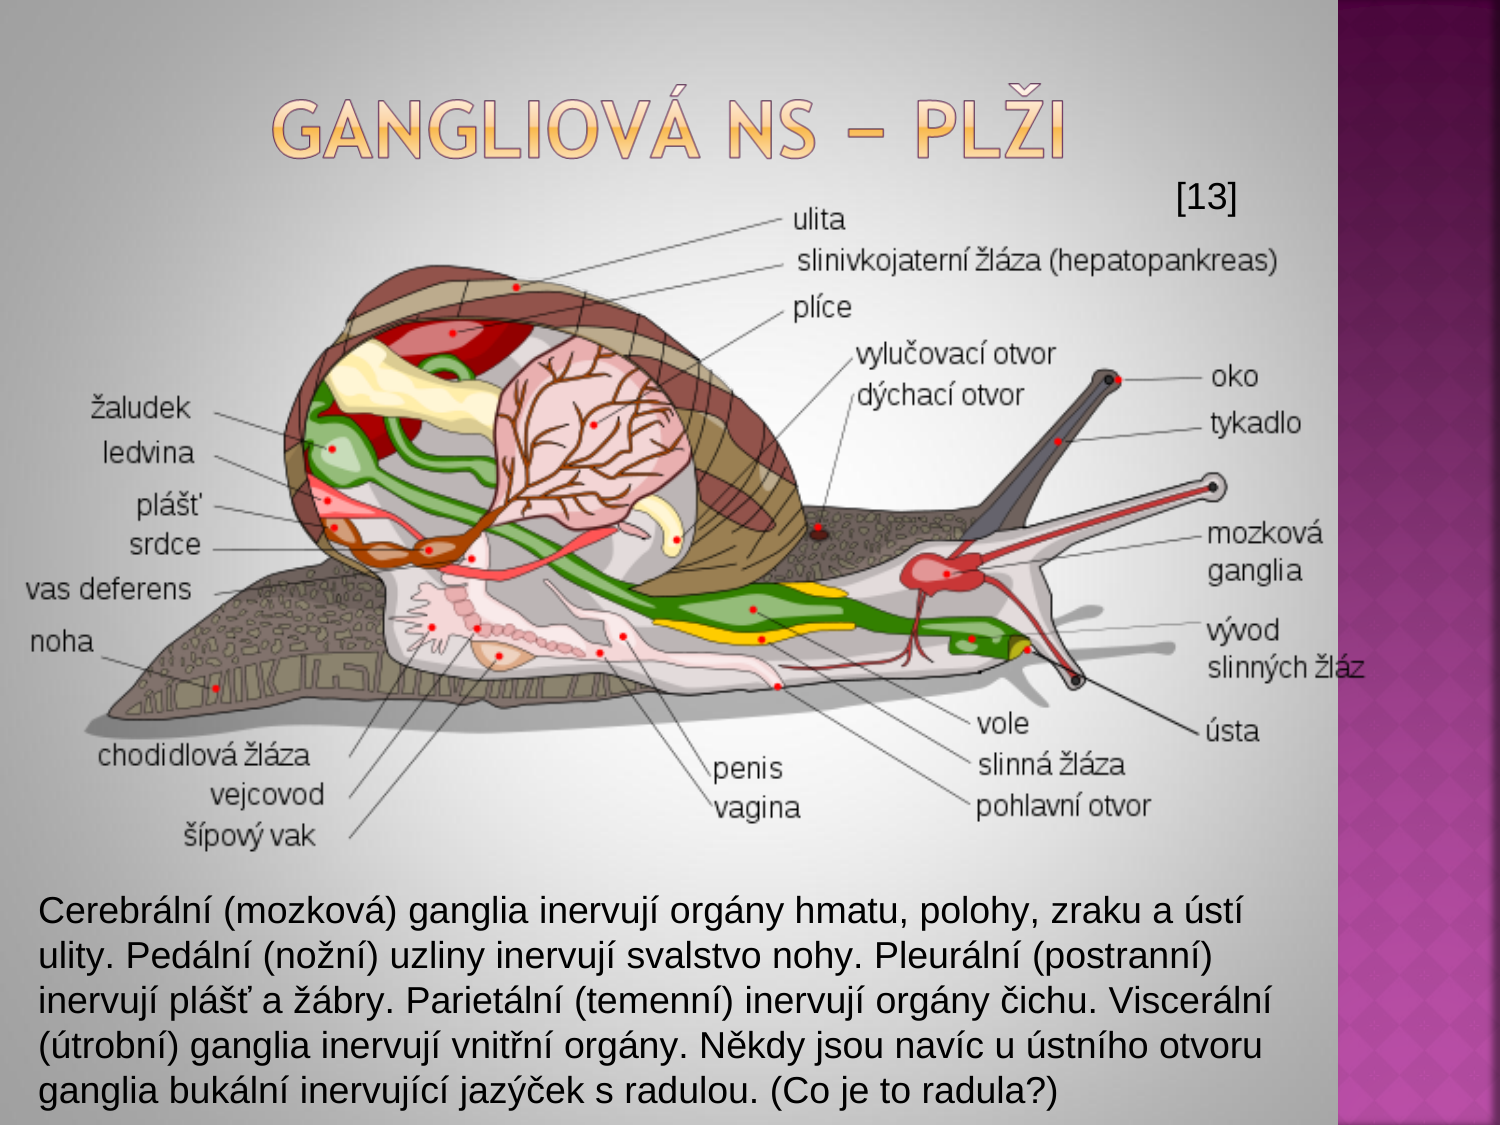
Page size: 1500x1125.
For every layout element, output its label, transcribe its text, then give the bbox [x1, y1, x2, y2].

picture [0, 0, 1500, 1125]
text_box Cerebrální (mozková) ganglia inervují orgány hmatu, polohy, zraku a ústí ulity. Pedální (nožní) uzliny inervují svalstvo nohy. Pleurální (postranní) inervují plášť a žábry. Parietální (temenní) inervují orgány čichu. Viscerální (útrobní) ganglia inervují vnitřní orgány. Někdy jsou navíc u ústního otvoru ganglia bukální inervující jazýček s radulou. (Co je to radula?) [23, 878, 1313, 1120]
text_box [13] [1160, 163, 1253, 270]
text_box [23, 22, 1424, 878]
